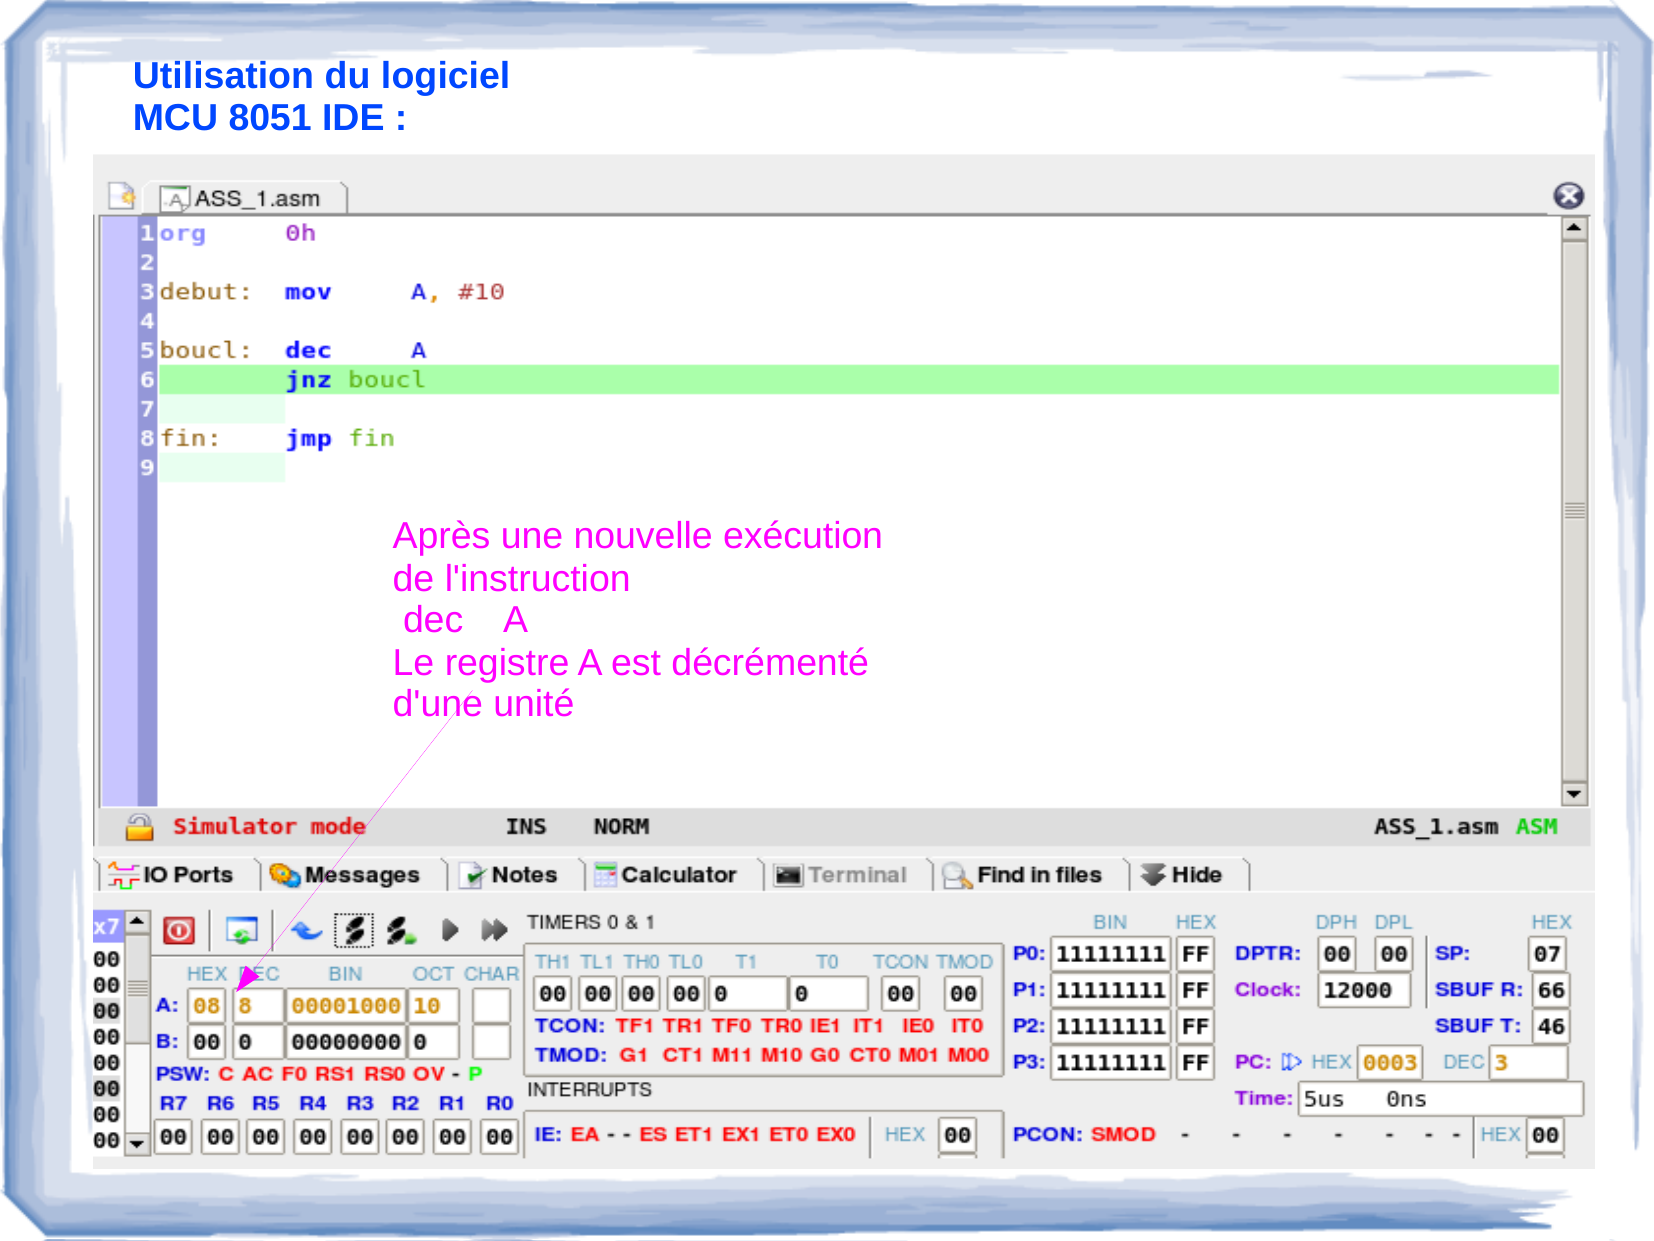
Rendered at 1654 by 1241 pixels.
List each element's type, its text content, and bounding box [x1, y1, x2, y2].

picture [0, 0, 1654, 1241]
text_box Utilisation du logiciel MCU 8051 IDE : [118, 47, 792, 147]
text_box Après une nouvelle exécution de l'instruction dec A Le registre A est décrémenté d'une unité [377, 507, 945, 733]
